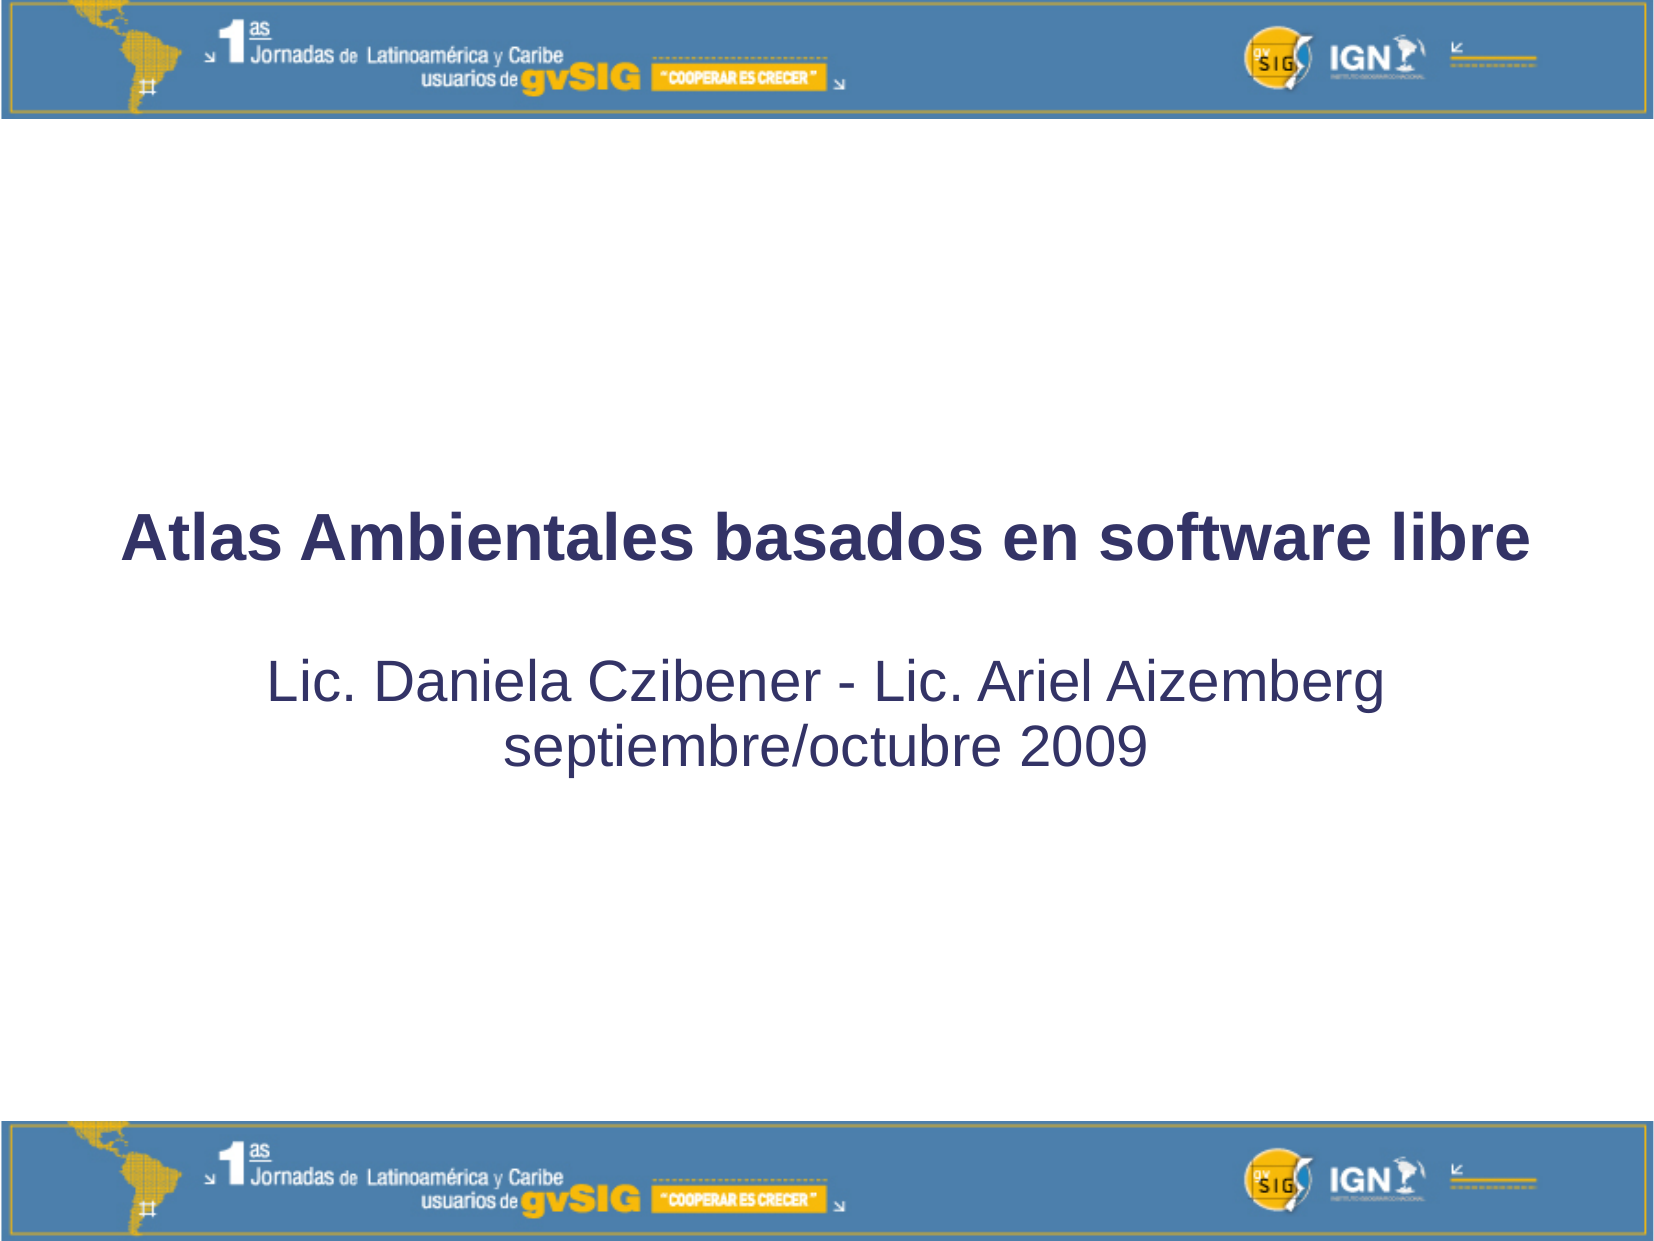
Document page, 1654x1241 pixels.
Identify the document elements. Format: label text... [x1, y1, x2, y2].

picture [0, 1121, 1654, 1241]
picture [0, 0, 1654, 119]
text_box Atlas Ambientales basados en software libre Lic. Daniela Czibener - Lic. Ariel Aizemberg septiembre/octubre 2009 [59, 442, 1595, 836]
